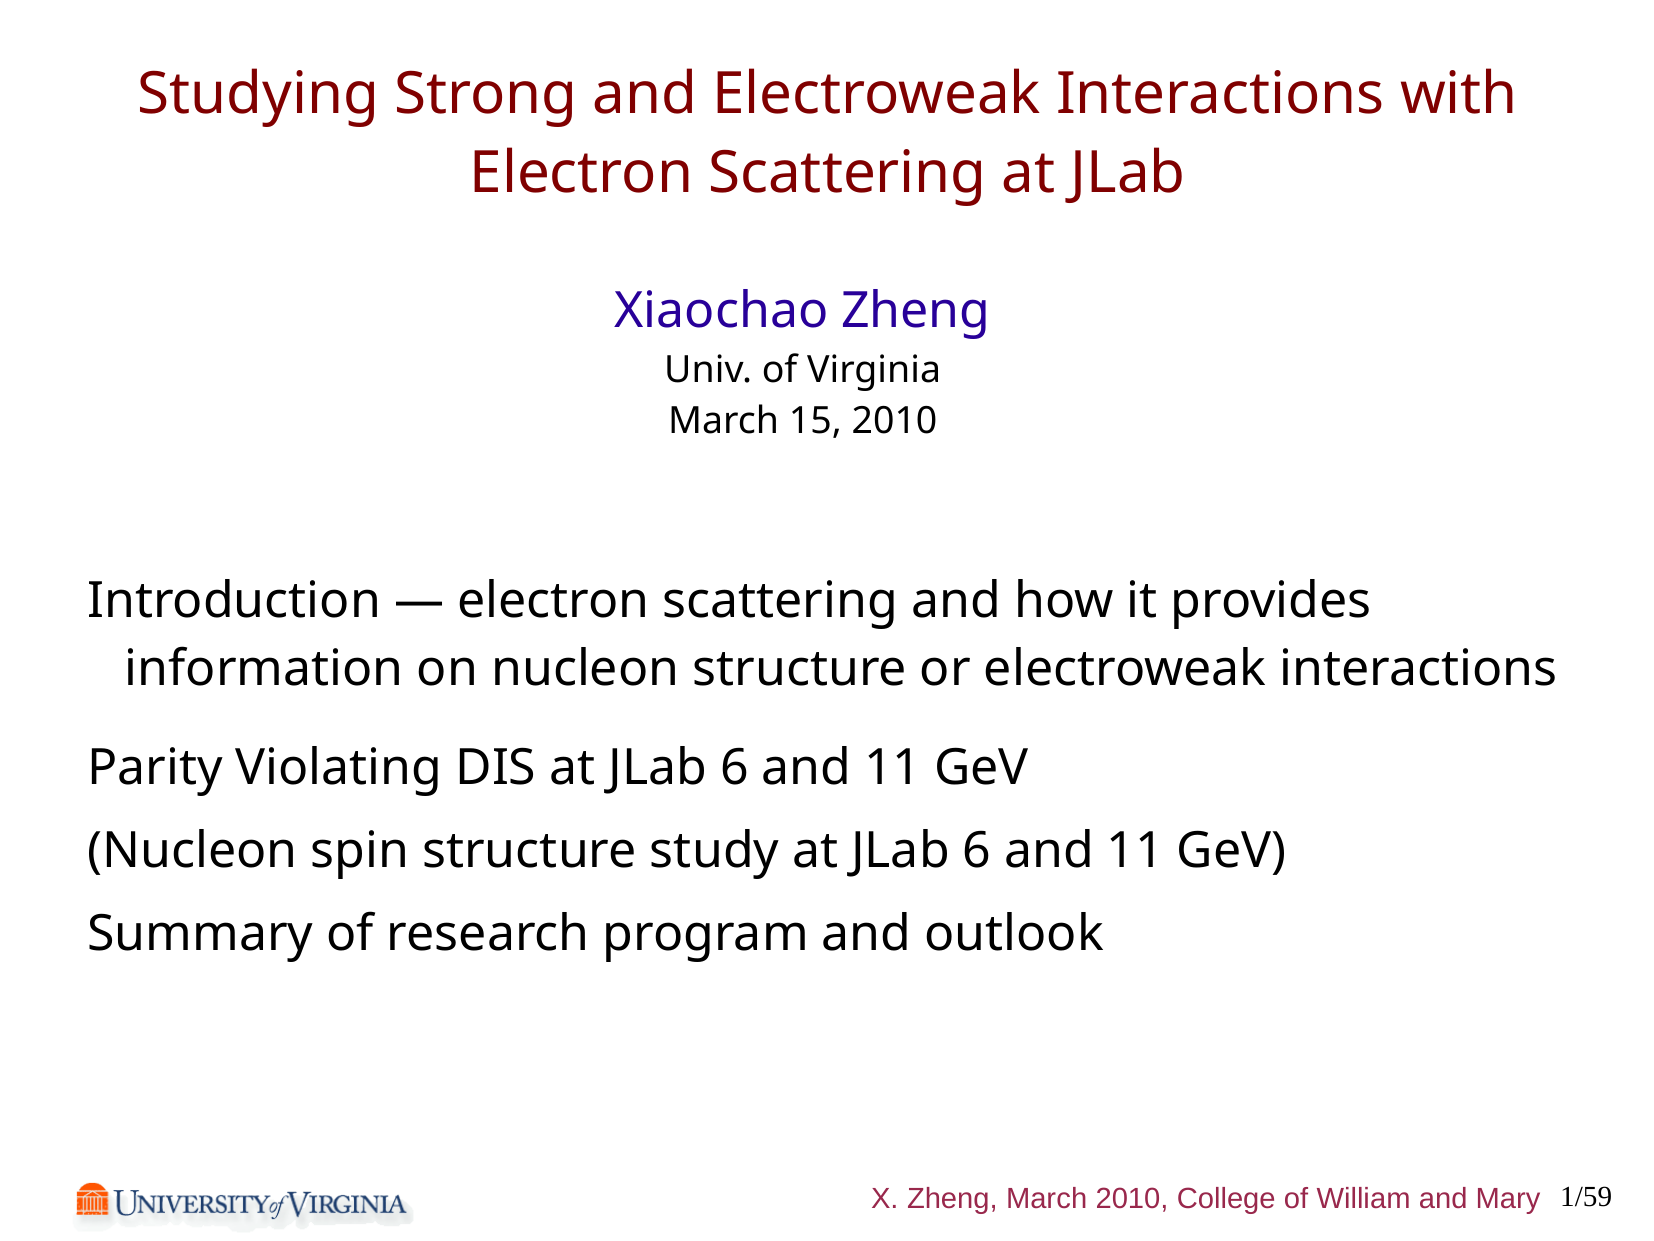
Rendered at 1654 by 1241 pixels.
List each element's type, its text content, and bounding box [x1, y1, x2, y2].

title Studying Strong and Electroweak Interactions with Electron Scattering at JLab [59, 27, 1597, 235]
picture [53, 1165, 427, 1241]
subtitle Introduction — electron scattering and how it provides information on nucleon structure or electroweak interactions Parity Violating DIS at JLab 6 and 11 GeV (Nucleon spin structure study at JLab 6 and 11 GeV) Summary of research program and outlook [57, 470, 1595, 1060]
text_box Xiaochao Zheng Univ. of Virginia March 15, 2010 [600, 232, 1051, 434]
